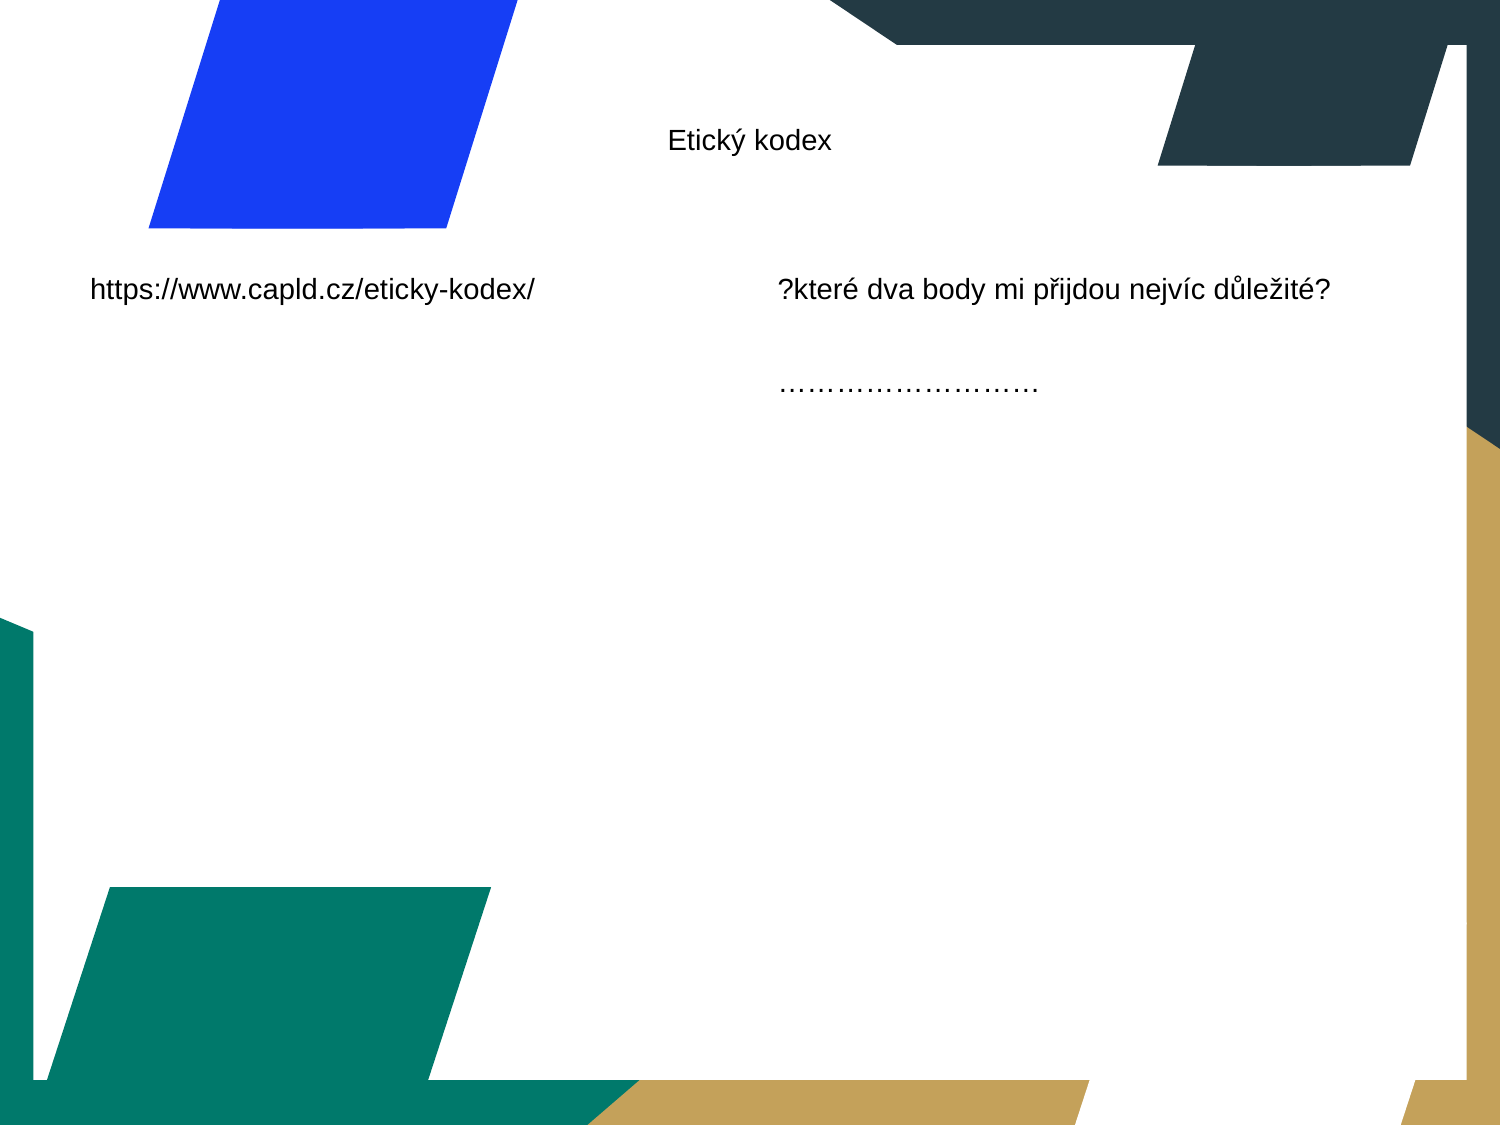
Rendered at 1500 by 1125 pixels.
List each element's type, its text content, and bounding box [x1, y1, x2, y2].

list ?které dva body mi přijdou nejvíc důležité? ……………………… [762, 262, 1425, 1005]
title Etický kodex [75, 45, 1425, 233]
list https://www.capld.cz/eticky-kodex/ [75, 262, 738, 1005]
